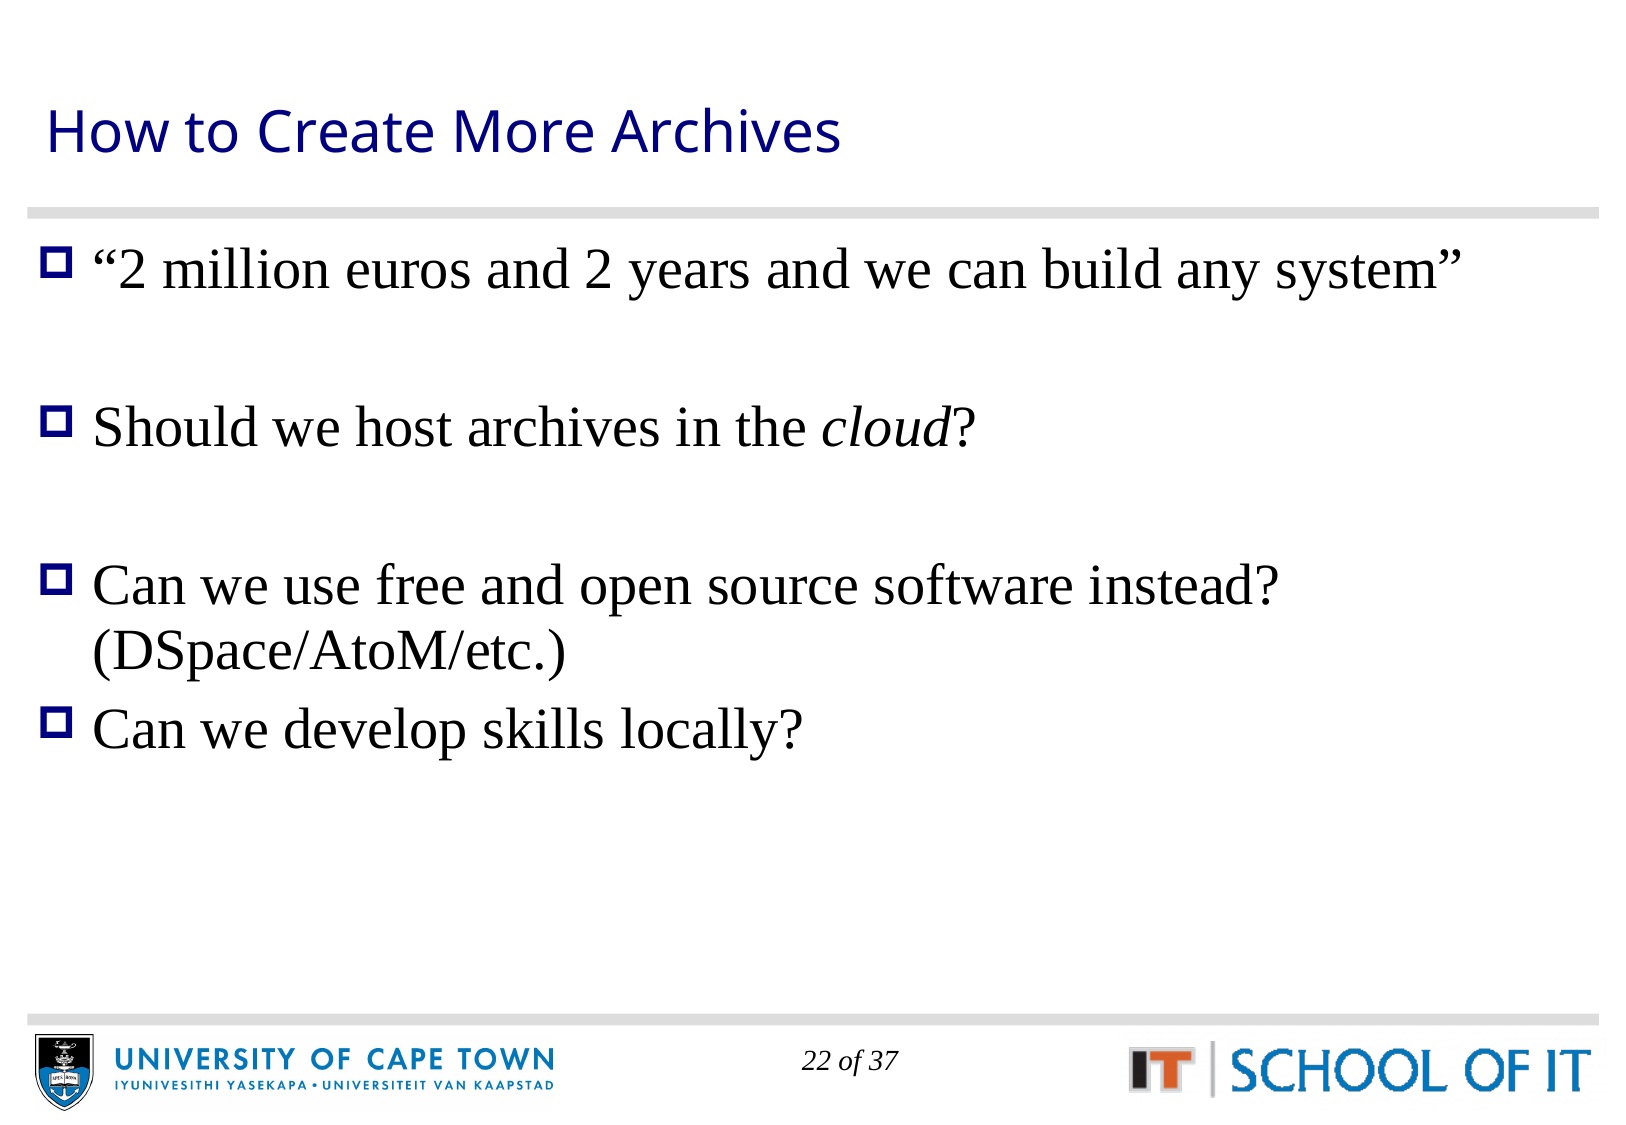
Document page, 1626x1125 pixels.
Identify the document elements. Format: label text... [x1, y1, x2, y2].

picture [1118, 1030, 1606, 1109]
list “2 million euros and 2 years and we can build any system” Should we host archives in the cloud? Can we use free and open source software instead? (DSpace/AtoM/etc.) Can we develop skills locally? [36, 236, 1579, 998]
picture [35, 1034, 553, 1111]
title How to Create More Archives [45, 66, 1583, 194]
